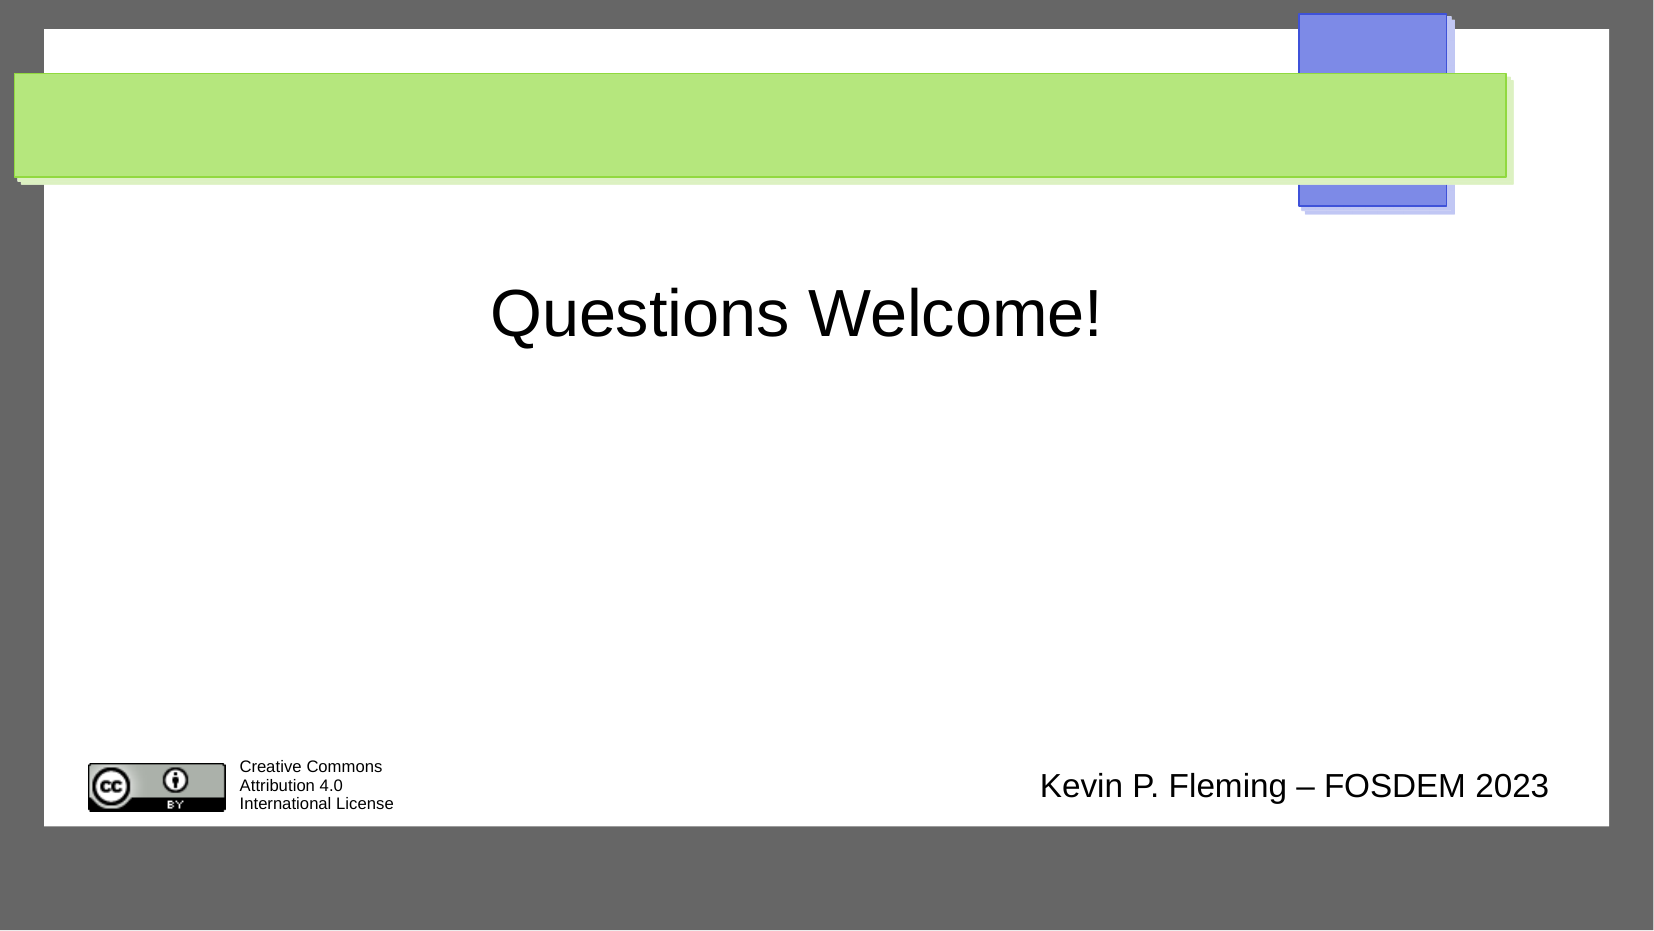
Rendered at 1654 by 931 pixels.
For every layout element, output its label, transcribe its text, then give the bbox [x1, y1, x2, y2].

subtitle Questions Welcome! [88, 73, 1506, 553]
picture [88, 763, 226, 812]
